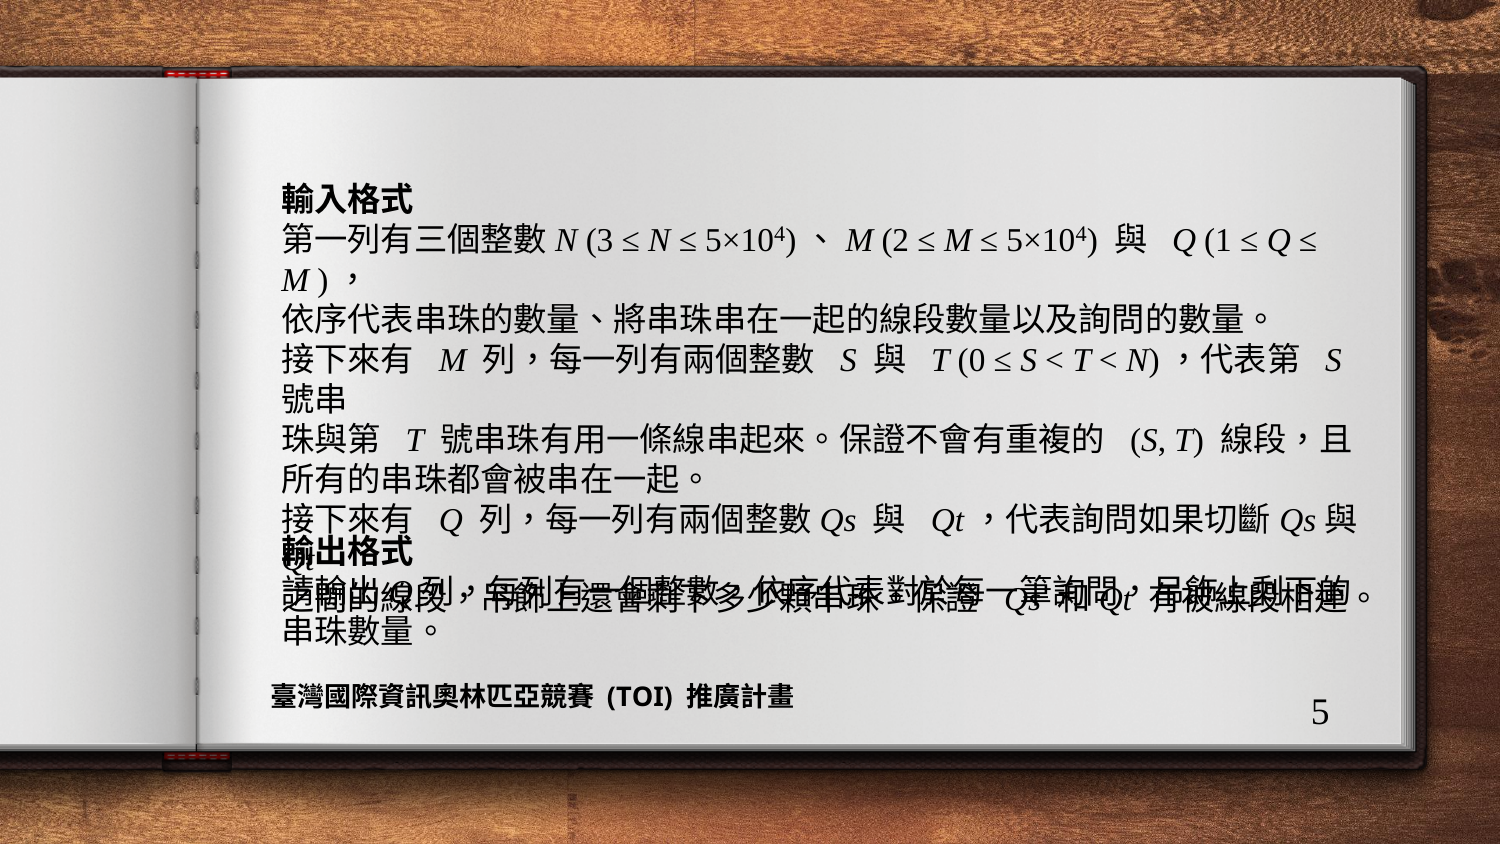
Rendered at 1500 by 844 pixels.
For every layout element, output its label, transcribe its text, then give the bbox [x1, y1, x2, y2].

text_box 輸出格式 請輸出Q列，每列有一個整數，依序代表對於每一筆詢問，吊飾上剩下的 串珠數量。 [266, 523, 1368, 657]
text_box [1295, 672, 1386, 737]
text_box 輸入格式 第一列有三個整數N (3 ≤ N ≤ 5×104)、M (2 ≤ M ≤ 5×104) 與 Q (1 ≤ Q ≤ M )， 依序代表串珠的數量、將串珠串在一起的線段數量以及詢問的數量。 接下來有 M 列，每一列有兩個整數 S 與 T (0 ≤ S < T < N)，代表第 S 號串 珠與第 T 號串珠有用一條線串起來。保證不會有重複的 (S, T) 線段，且所有的串珠都會被串在一起。 接下來有 Q 列，每一列有兩個整數Qs 與 Qt，代表詢問如果切斷Qs與Qt 之間的線段，吊飾上還會剩下多少顆串珠。保證 Qs 和Qt 有被線段相連。 [266, 171, 1400, 625]
